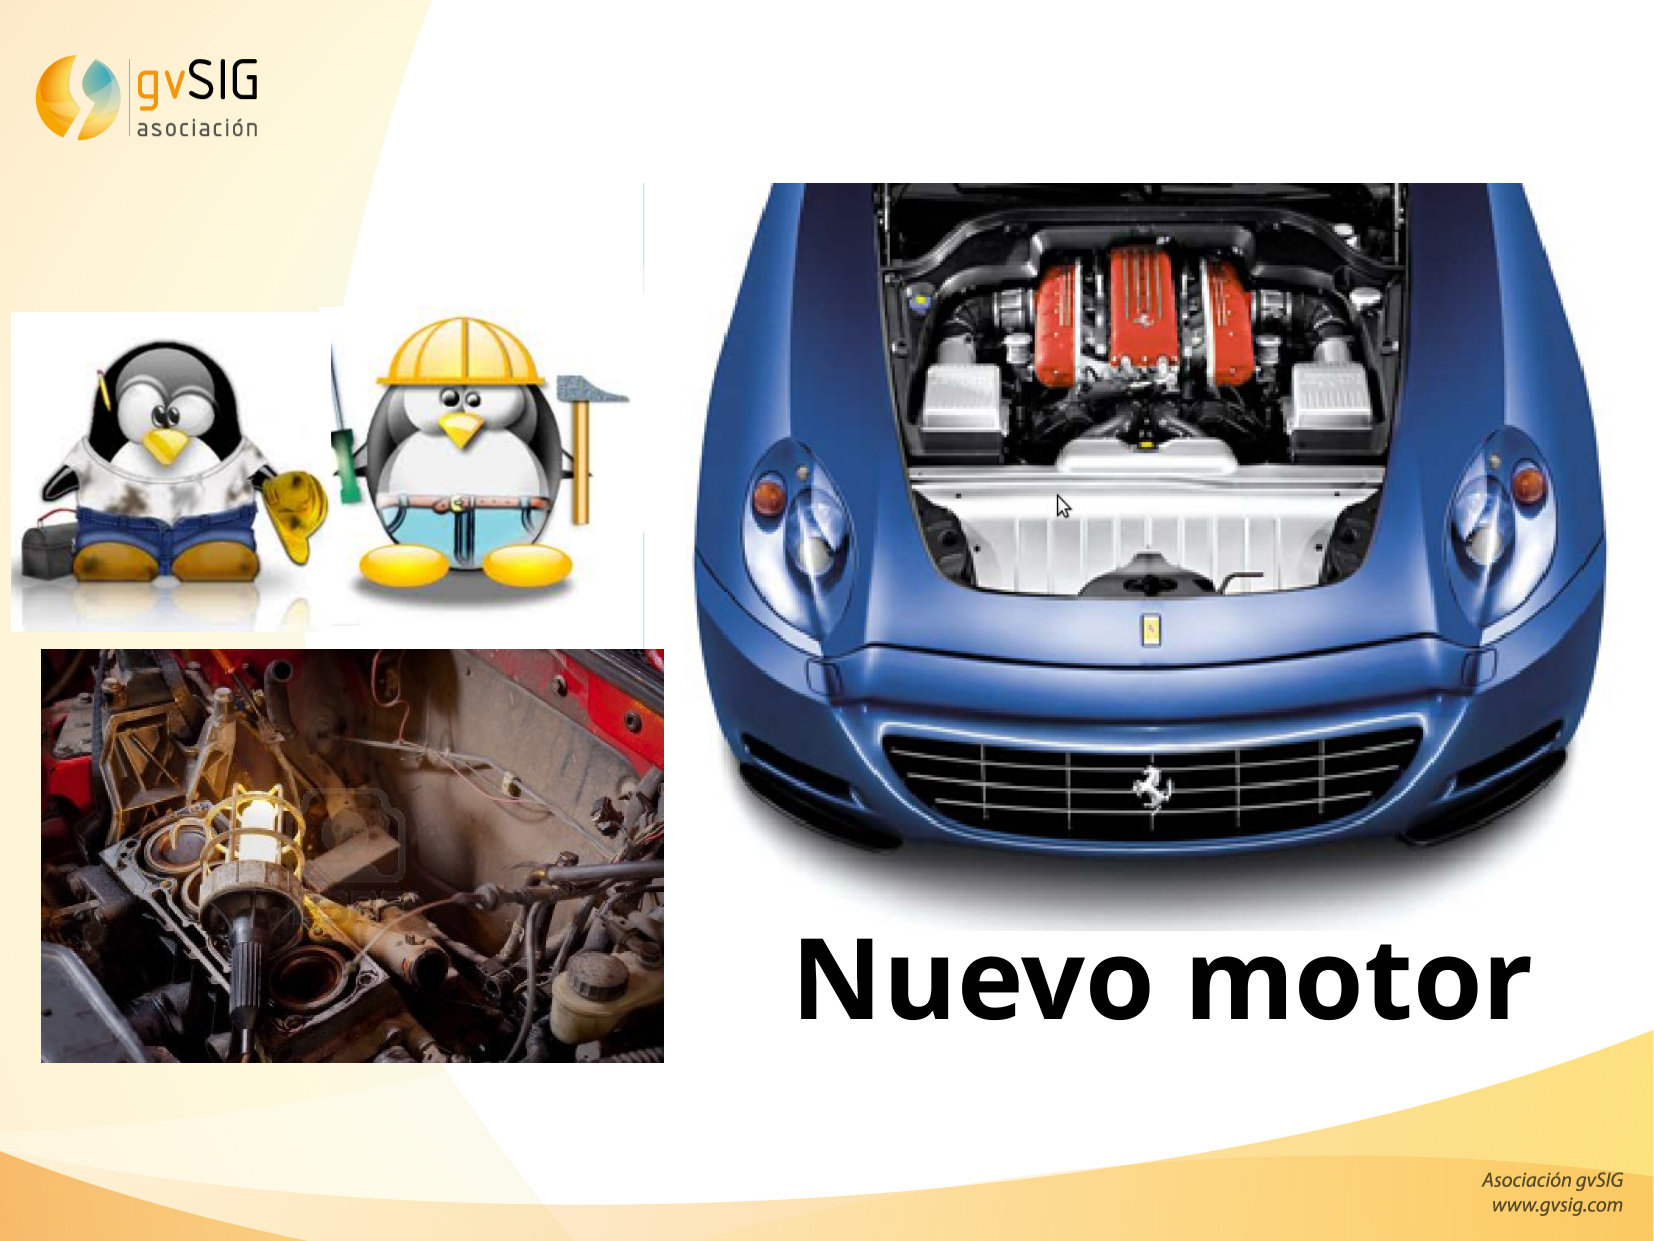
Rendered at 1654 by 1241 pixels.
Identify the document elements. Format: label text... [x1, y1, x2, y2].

title Nuevo motor [719, 845, 1636, 1106]
picture [0, 0, 1654, 1241]
